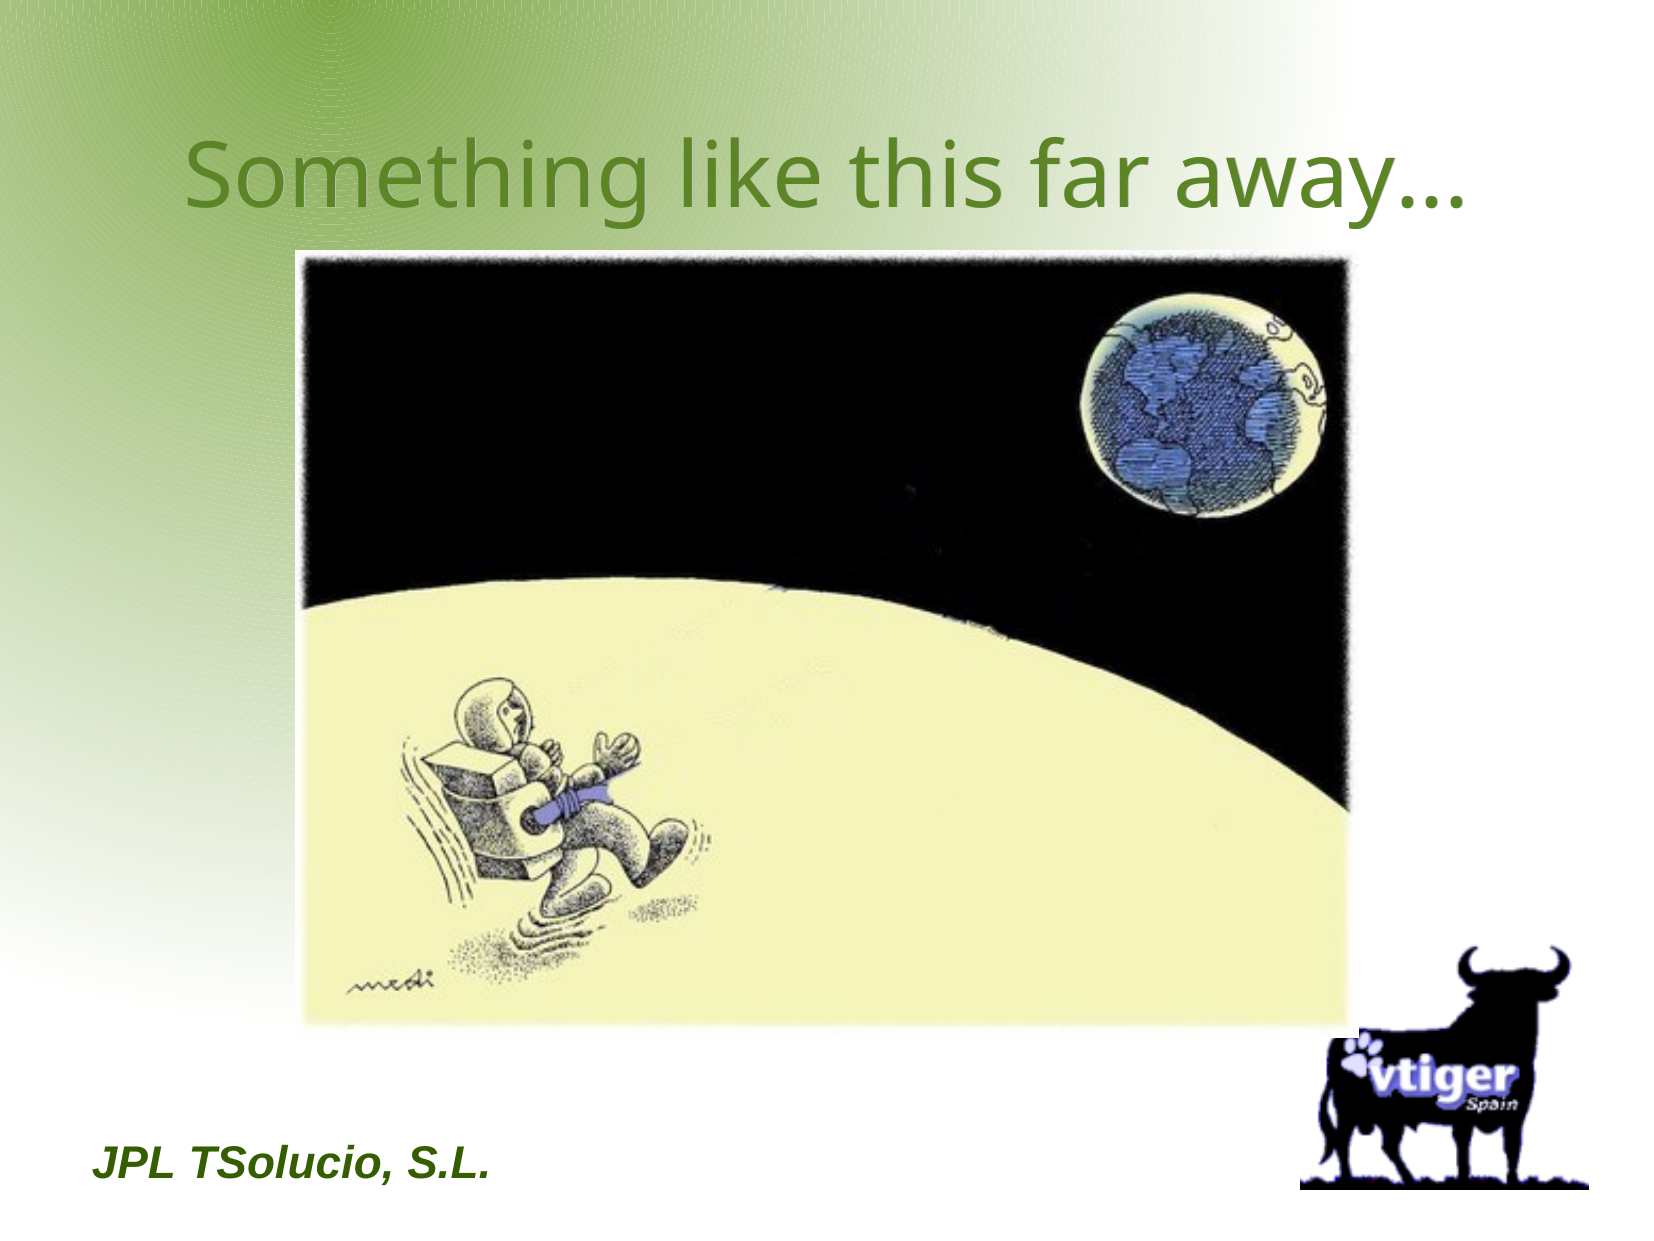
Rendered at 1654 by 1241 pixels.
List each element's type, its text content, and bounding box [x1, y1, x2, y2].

title Something like this far away... [0, 118, 1654, 226]
picture [295, 250, 1589, 1190]
